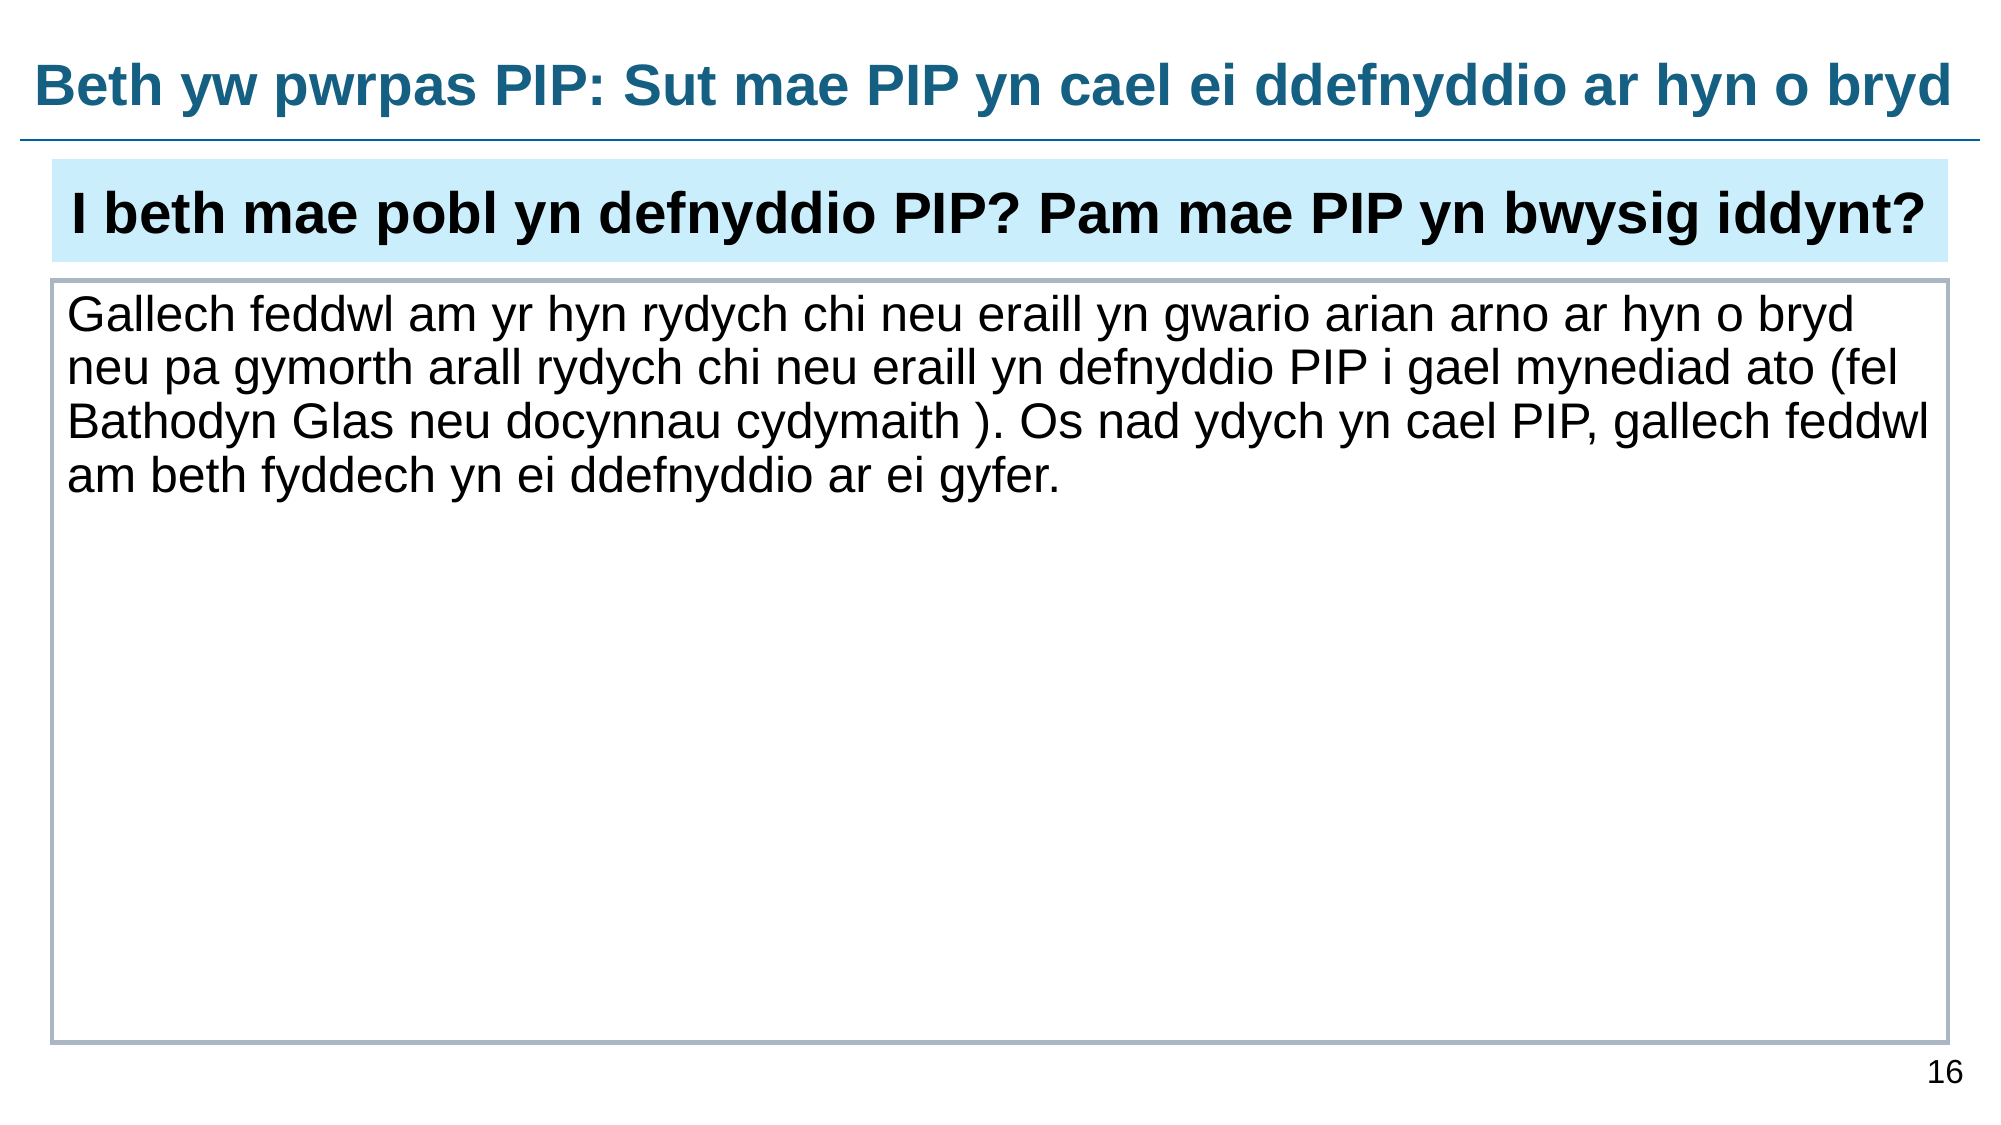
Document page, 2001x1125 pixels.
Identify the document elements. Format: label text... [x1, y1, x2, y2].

title Beth yw pwrpas PIP: Sut mae PIP yn cael ei ddefnyddio ar hyn o bryd [19, 47, 1981, 141]
text_box Gallech feddwl am yr hyn rydych chi neu eraill yn gwario arian arno ar hyn o bryd neu pa gymorth arall rydych chi neu eraill yn defnyddio PIP i gael mynediad ato (fel Bathodyn Glas neu docynnau cydymaith ). Os nad ydych yn cael PIP, gallech feddwl am beth fyddech yn ei ddefnyddio ar ei gyfer. [51, 280, 1949, 1043]
text_box I beth mae pobl yn defnyddio PIP? Pam mae PIP yn bwysig iddynt? [52, 159, 1948, 262]
text_box 16 [1911, 1042, 1983, 1103]
